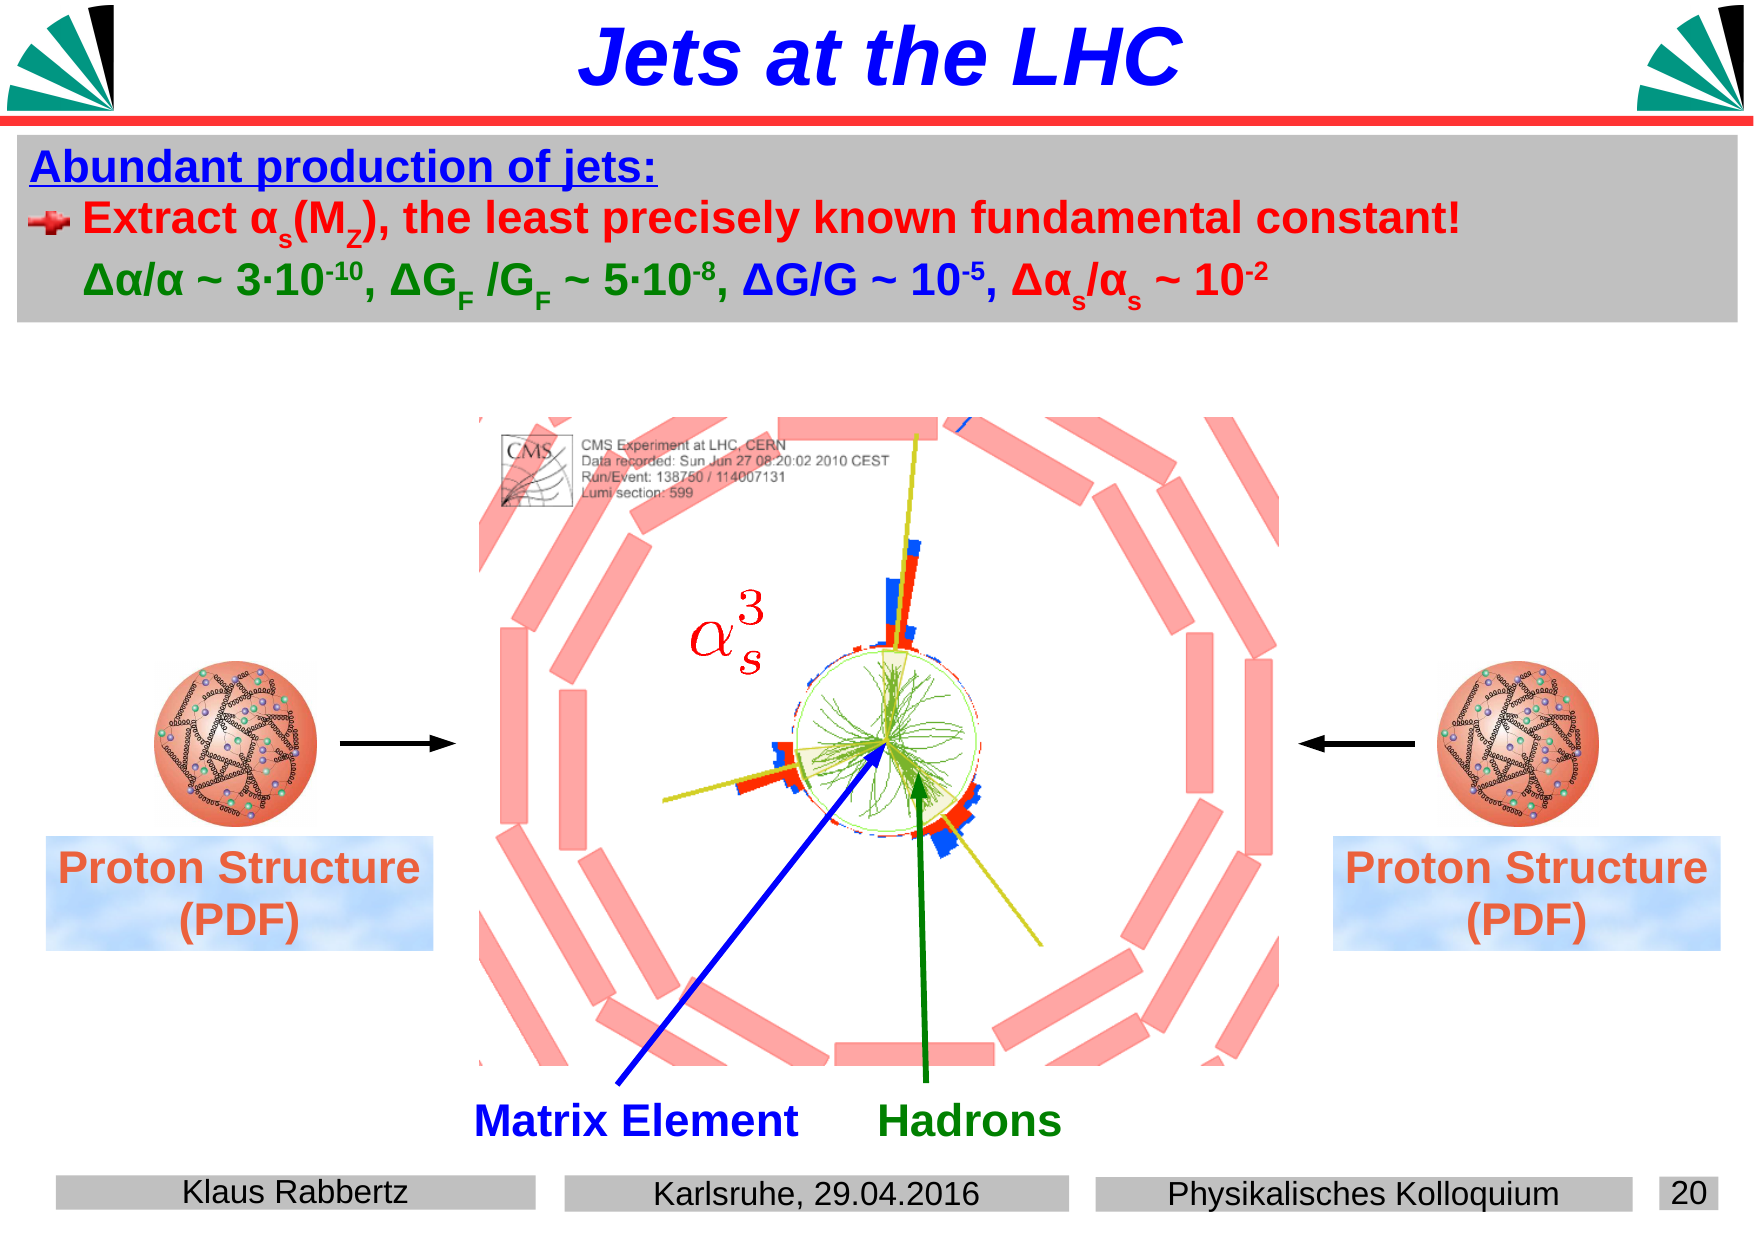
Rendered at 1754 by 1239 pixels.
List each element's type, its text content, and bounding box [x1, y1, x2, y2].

text_box Matrix Element [461, 1089, 812, 1153]
text_box Proton Structure (PDF) [45, 836, 434, 951]
text_box Abundant production of jets: Extract αs(MZ), the least precisely known fundamental constant! Δα/α ~ 3∙10-10, ΔGF /GF ~ 5∙10-8, ΔG/G ~ 10-5, Δαs/αs ~ 10-2 [17, 134, 1738, 323]
title Jets at the LHC [129, 0, 1631, 114]
picture [479, 417, 1279, 1066]
text_box Hadrons [865, 1089, 1075, 1153]
picture [154, 661, 317, 827]
text_box Proton Structure (PDF) [1333, 836, 1721, 951]
picture [1437, 661, 1599, 827]
picture [1637, 5, 1744, 112]
picture [7, 5, 114, 112]
